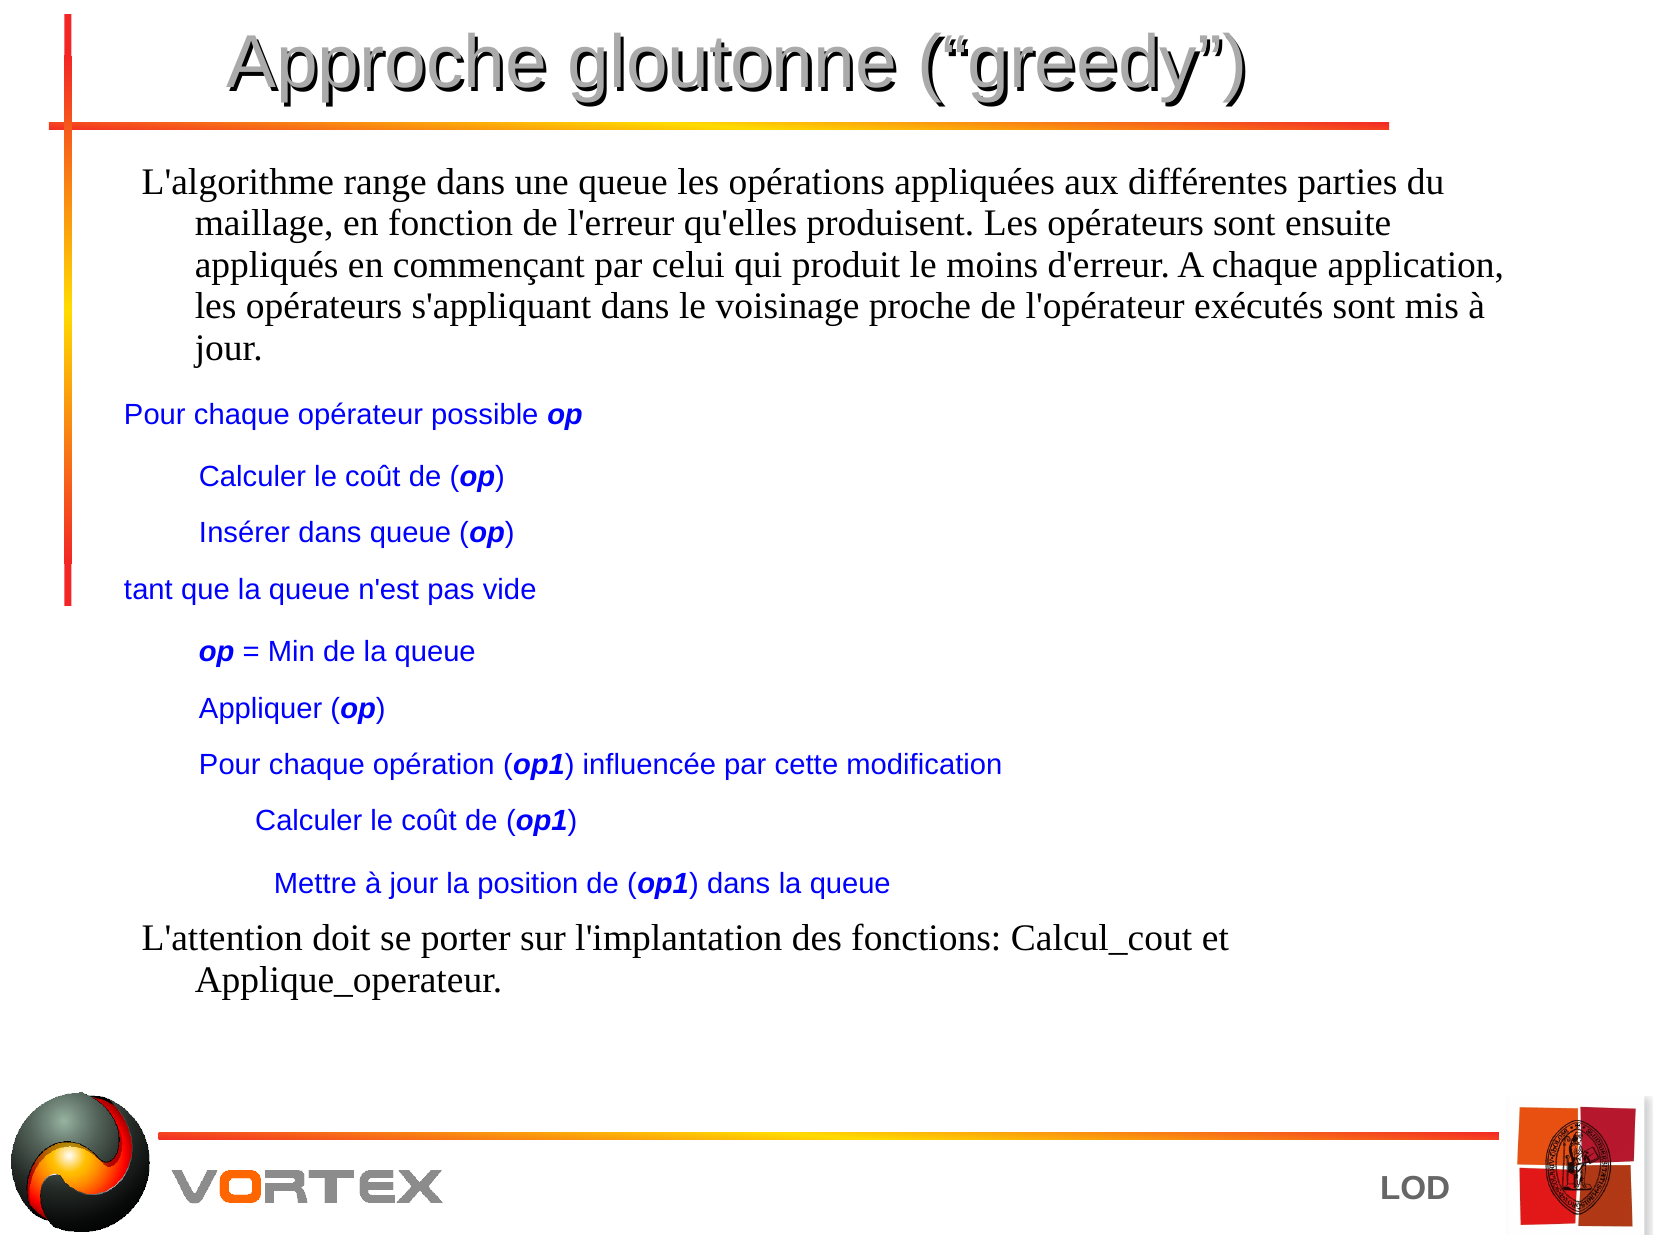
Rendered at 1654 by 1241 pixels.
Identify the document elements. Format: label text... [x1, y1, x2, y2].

picture [1505, 1096, 1653, 1235]
list L'algorithme range dans une queue les opérations appliquées aux différentes parties du maillage, en fonction de l'erreur qu'elles produisent. Les opérateurs sont ensuite appliqués en commençant par celui qui produit le moins d'erreur. A chaque application, les opérateurs s'appliquant dans le voisinage proche de l'opérateur exécutés sont mis à jour. Pour chaque opérateur possible op Calculer le coût de (op) Insérer dans queue (op) tant que la queue n'est pas vide op = Min de la queue Appliquer (op) Pour chaque opération (op1) influencée par cette modification Calculer le coût de (op1) Mettre à jour la position de (op1) dans la queue L'attention doit se porter sur l'implantation des fonctions: Calcul_cout et Applique_operateur. [123, 160, 1530, 1112]
title Approche gloutonne (“greedy”) [82, 4, 1392, 120]
picture [11, 1092, 443, 1232]
